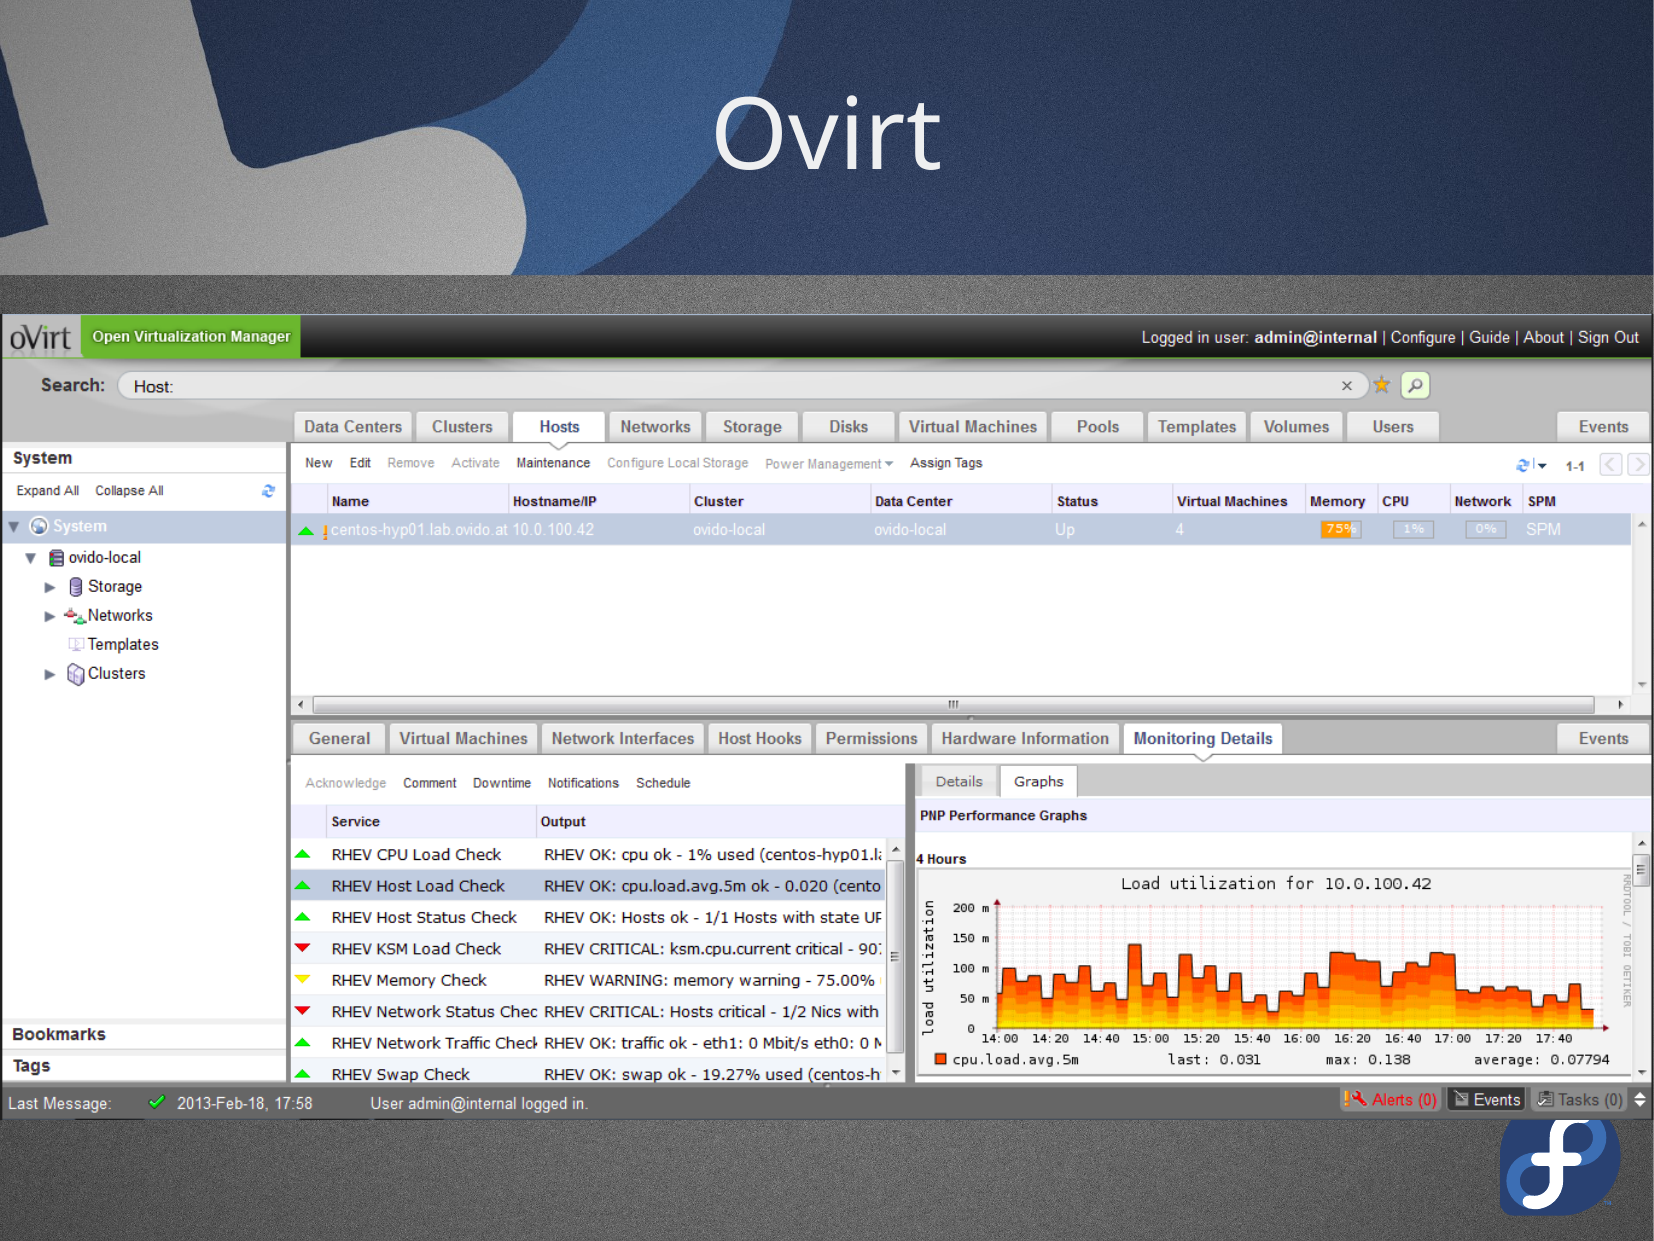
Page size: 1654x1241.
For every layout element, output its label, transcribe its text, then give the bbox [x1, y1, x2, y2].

text_box Ovirt [88, 29, 1565, 237]
picture [0, 0, 1654, 1241]
